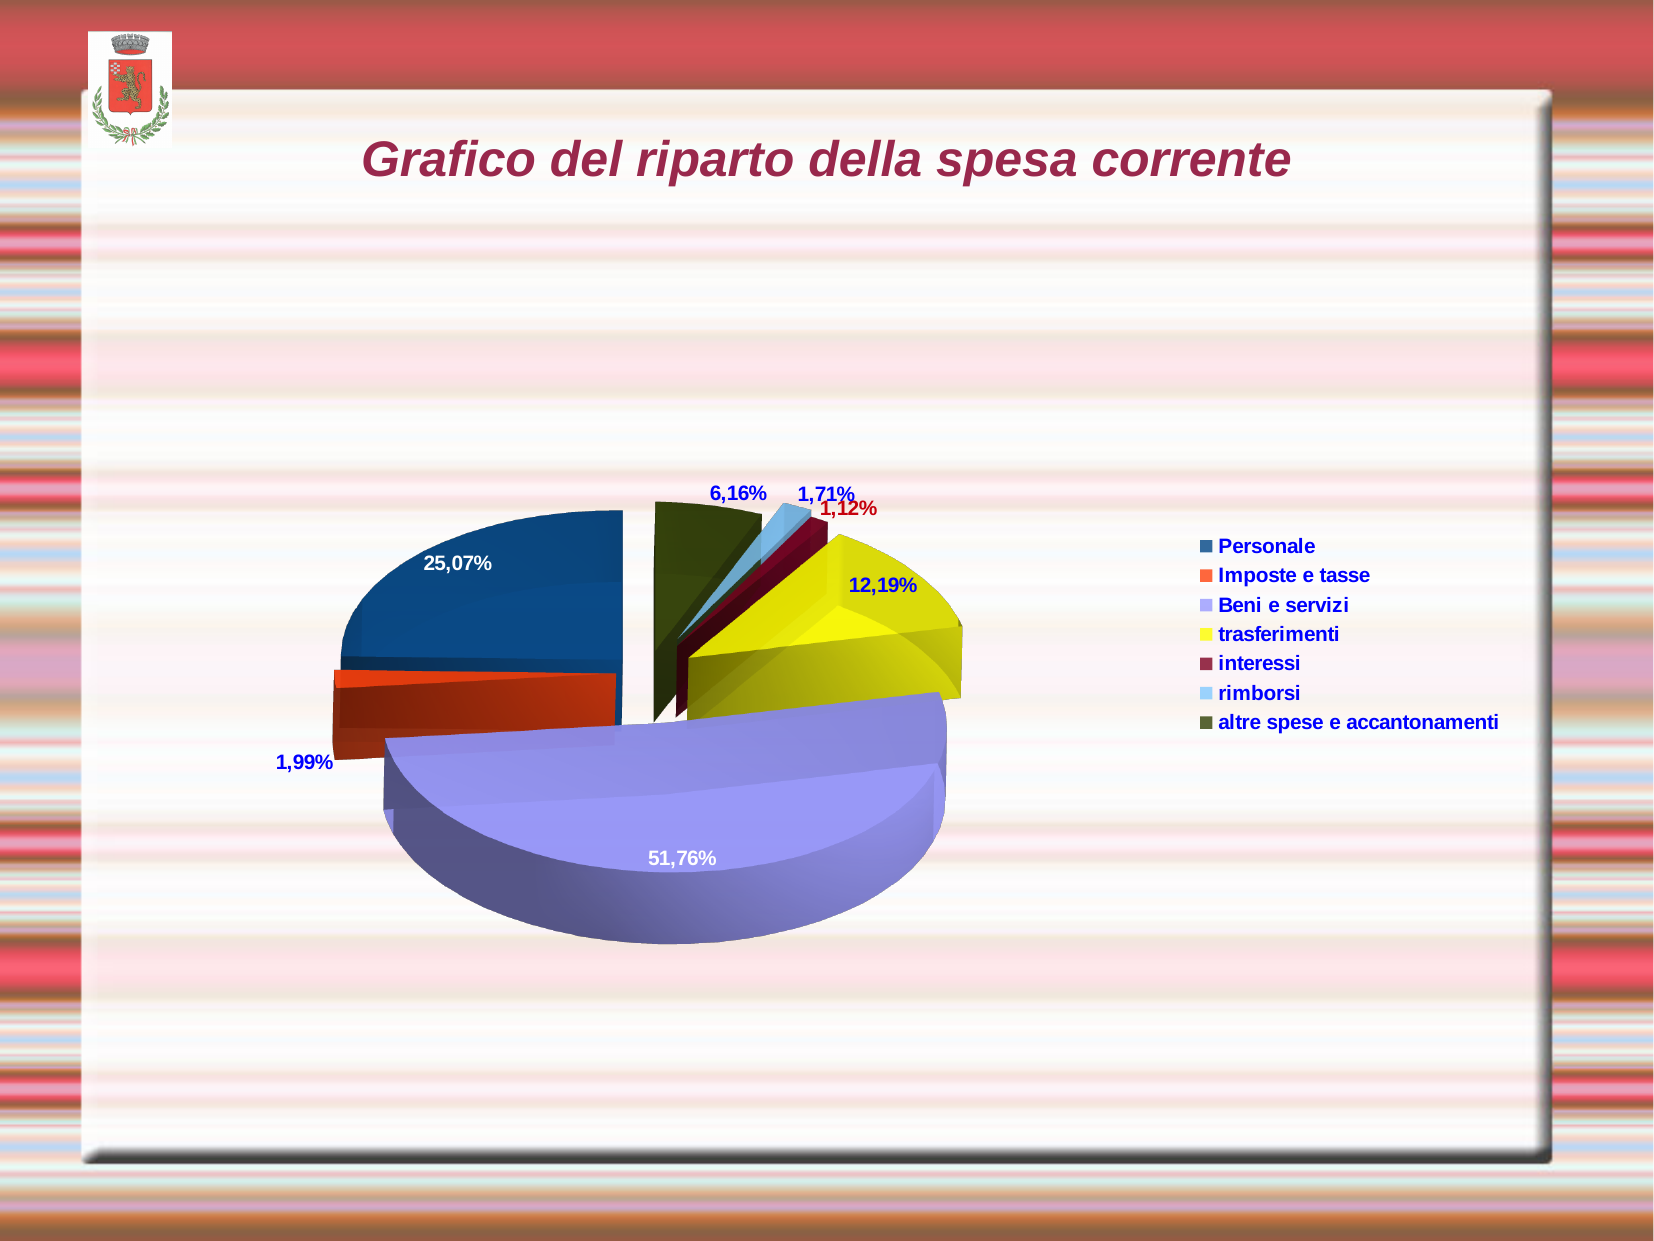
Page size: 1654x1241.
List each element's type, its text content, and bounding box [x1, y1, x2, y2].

picture [0, 0, 1654, 1241]
chart [76, 198, 1520, 1071]
title Grafico del riparto della spesa corrente [82, 55, 1571, 263]
